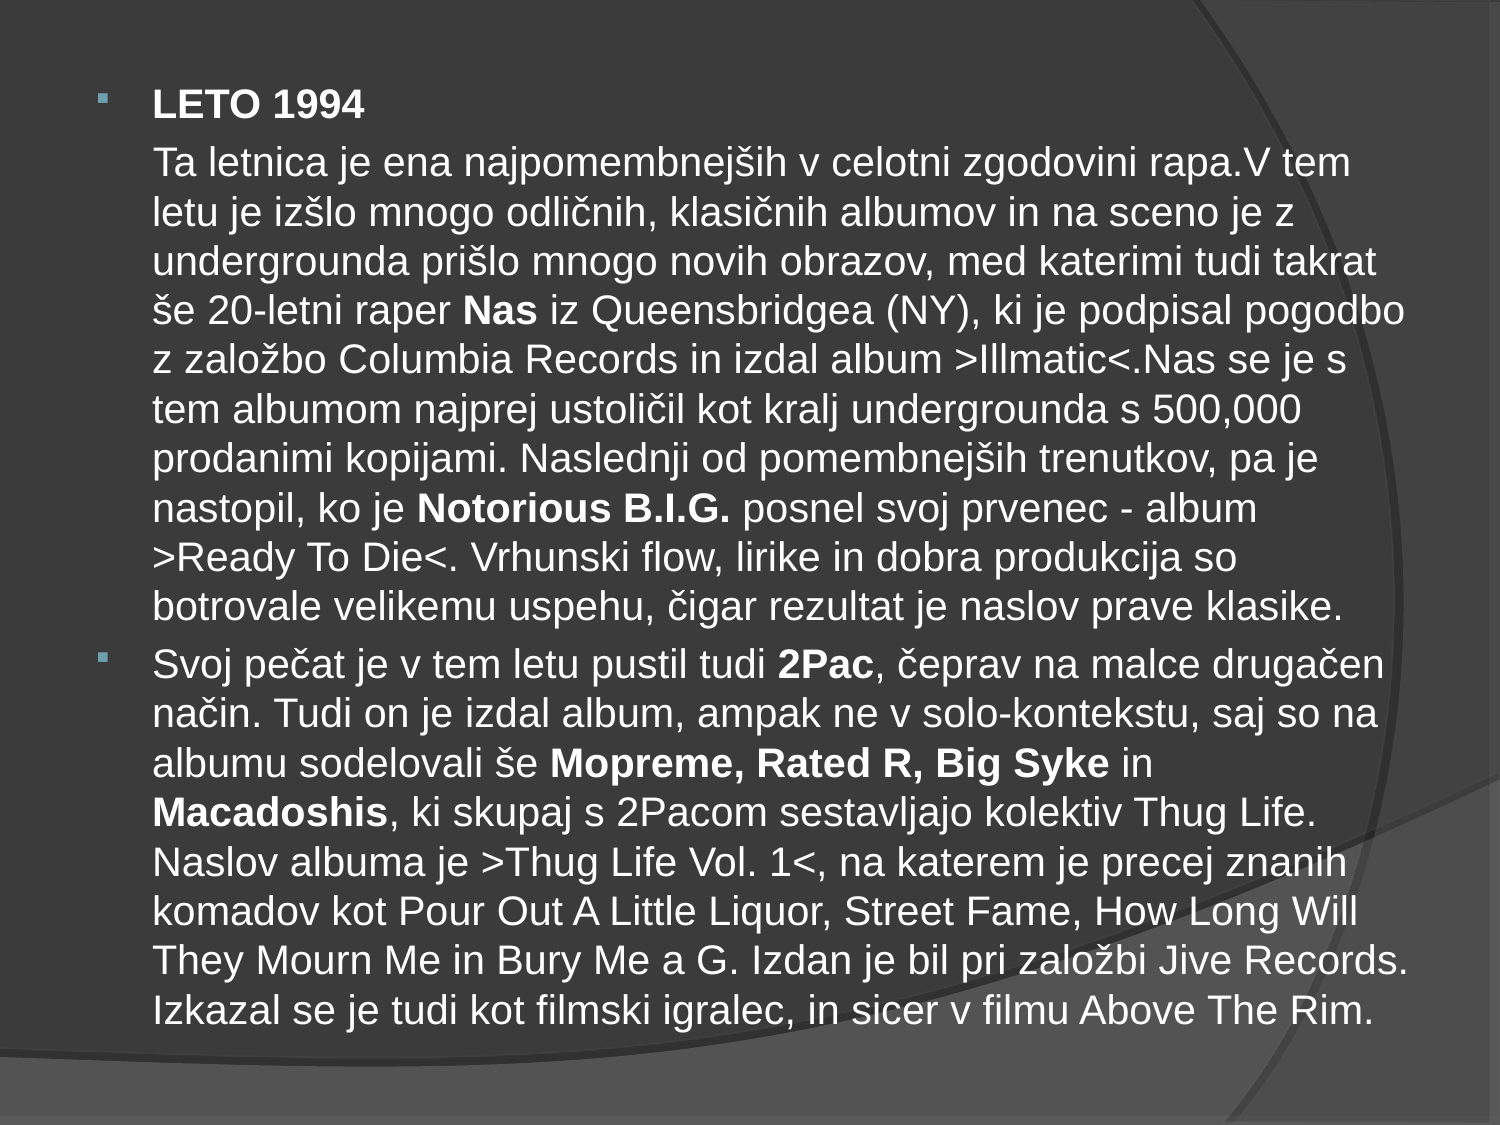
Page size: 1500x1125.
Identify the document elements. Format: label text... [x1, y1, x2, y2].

list LETO 1994 Ta letnica je ena najpomembnejših v celotni zgodovini rapa.V tem letu je izšlo mnogo odličnih, klasičnih albumov in na sceno je z undergrounda prišlo mnogo novih obrazov, med katerimi tudi takrat še 20-letni raper Nas iz Queensbridgea (NY), ki je podpisal pogodbo z založbo Columbia Records in izdal album >Illmatic<.Nas se je s tem albumom najprej ustoličil kot kralj undergrounda s 500,000 prodanimi kopijami. Naslednji od pomembnejših trenutkov, pa je nastopil, ko je Notorious B.I.G. posnel svoj prvenec - album >Ready To Die<. Vrhunski flow, lirike in dobra produkcija so botrovale velikemu uspehu, čigar rezultat je naslov prave klasike. Svoj pečat je v tem letu pustil tudi 2Pac, čeprav na malce drugačen način. Tudi on je izdal album, ampak ne v solo-kontekstu, saj so na albumu sodelovali še Mopreme, Rated R, Big Syke in Macadoshis, ki skupaj s 2Pacom sestavljajo kolektiv Thug Life. Naslov albuma je >Thug Life Vol. 1<, na katerem je precej znanih komadov kot Pour Out A Little Liquor, Street Fame, How Long Will They Mourn Me in Bury Me a G. Izdan je bil pri založbi Jive Records. Izkazal se je tudi kot filmski igralec, in sicer v filmu Above The Rim. [75, 70, 1425, 1043]
